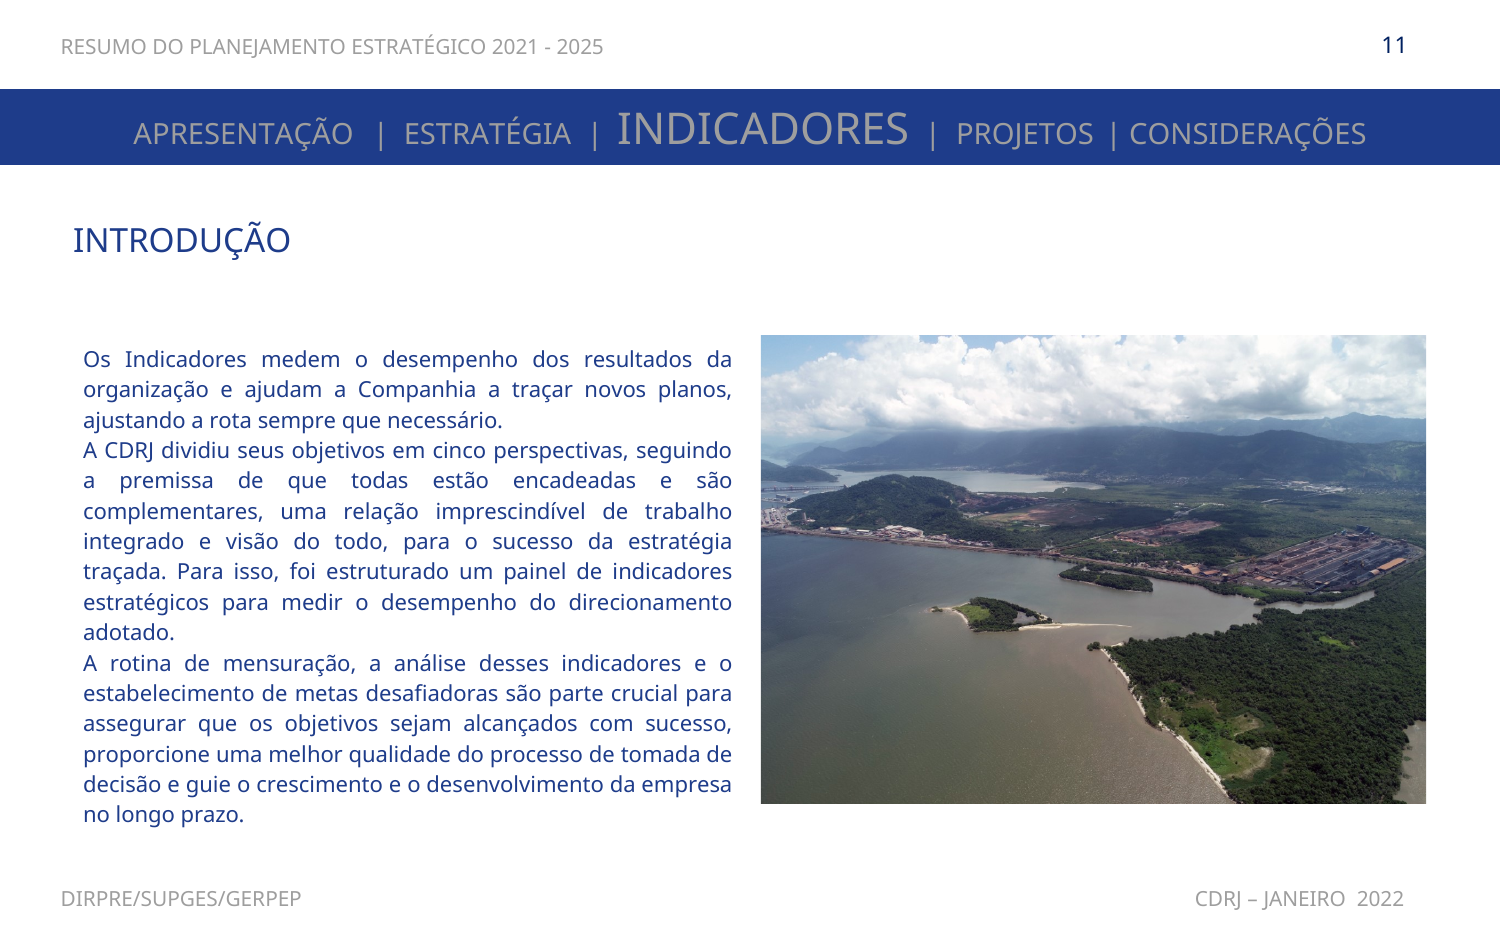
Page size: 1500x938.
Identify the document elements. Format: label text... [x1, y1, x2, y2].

text_box RESUMO DO PLANEJAMENTO ESTRATÉGICO 2021 - 2025 [45, 18, 881, 75]
text_box INTRODUÇÃO [58, 204, 1147, 276]
picture [760, 335, 1427, 804]
text_box APRESENTAÇÃO | ESTRATÉGIA | INDICADORES | PROJETOS | CONSIDERAÇÕES [0, 85, 1500, 169]
text_box DIRPRE/SUPGES/GERPEP [45, 870, 320, 926]
list Os Indicadores medem o desempenho dos resultados da organização e ajudam a Companhia a traçar novos planos, ajustando a rota sempre que necessário. A CDRJ dividiu seus objetivos em cinco perspectivas, seguindo a premissa de que todas estão encadeadas e são complementares, uma relação imprescindível de trabalho integrado e visão do todo, para o sucesso da estratégia traçada. Para isso, foi estruturado um painel de indicadores estratégicos para medir o desempenho do direcionamento adotado. A rotina de mensuração, a análise desses indicadores e o estabelecimento de metas desafiadoras são parte crucial para assegurar que os objetivos sejam alcançados com sucesso, proporcione uma melhor qualidade do processo de tomada de decisão e guie o crescimento e o desenvolvimento da empresa no longo prazo. [68, 326, 748, 854]
text_box CDRJ – JANEIRO 2022 [1179, 870, 1455, 926]
text_box ‹#› [1366, 10, 1457, 83]
